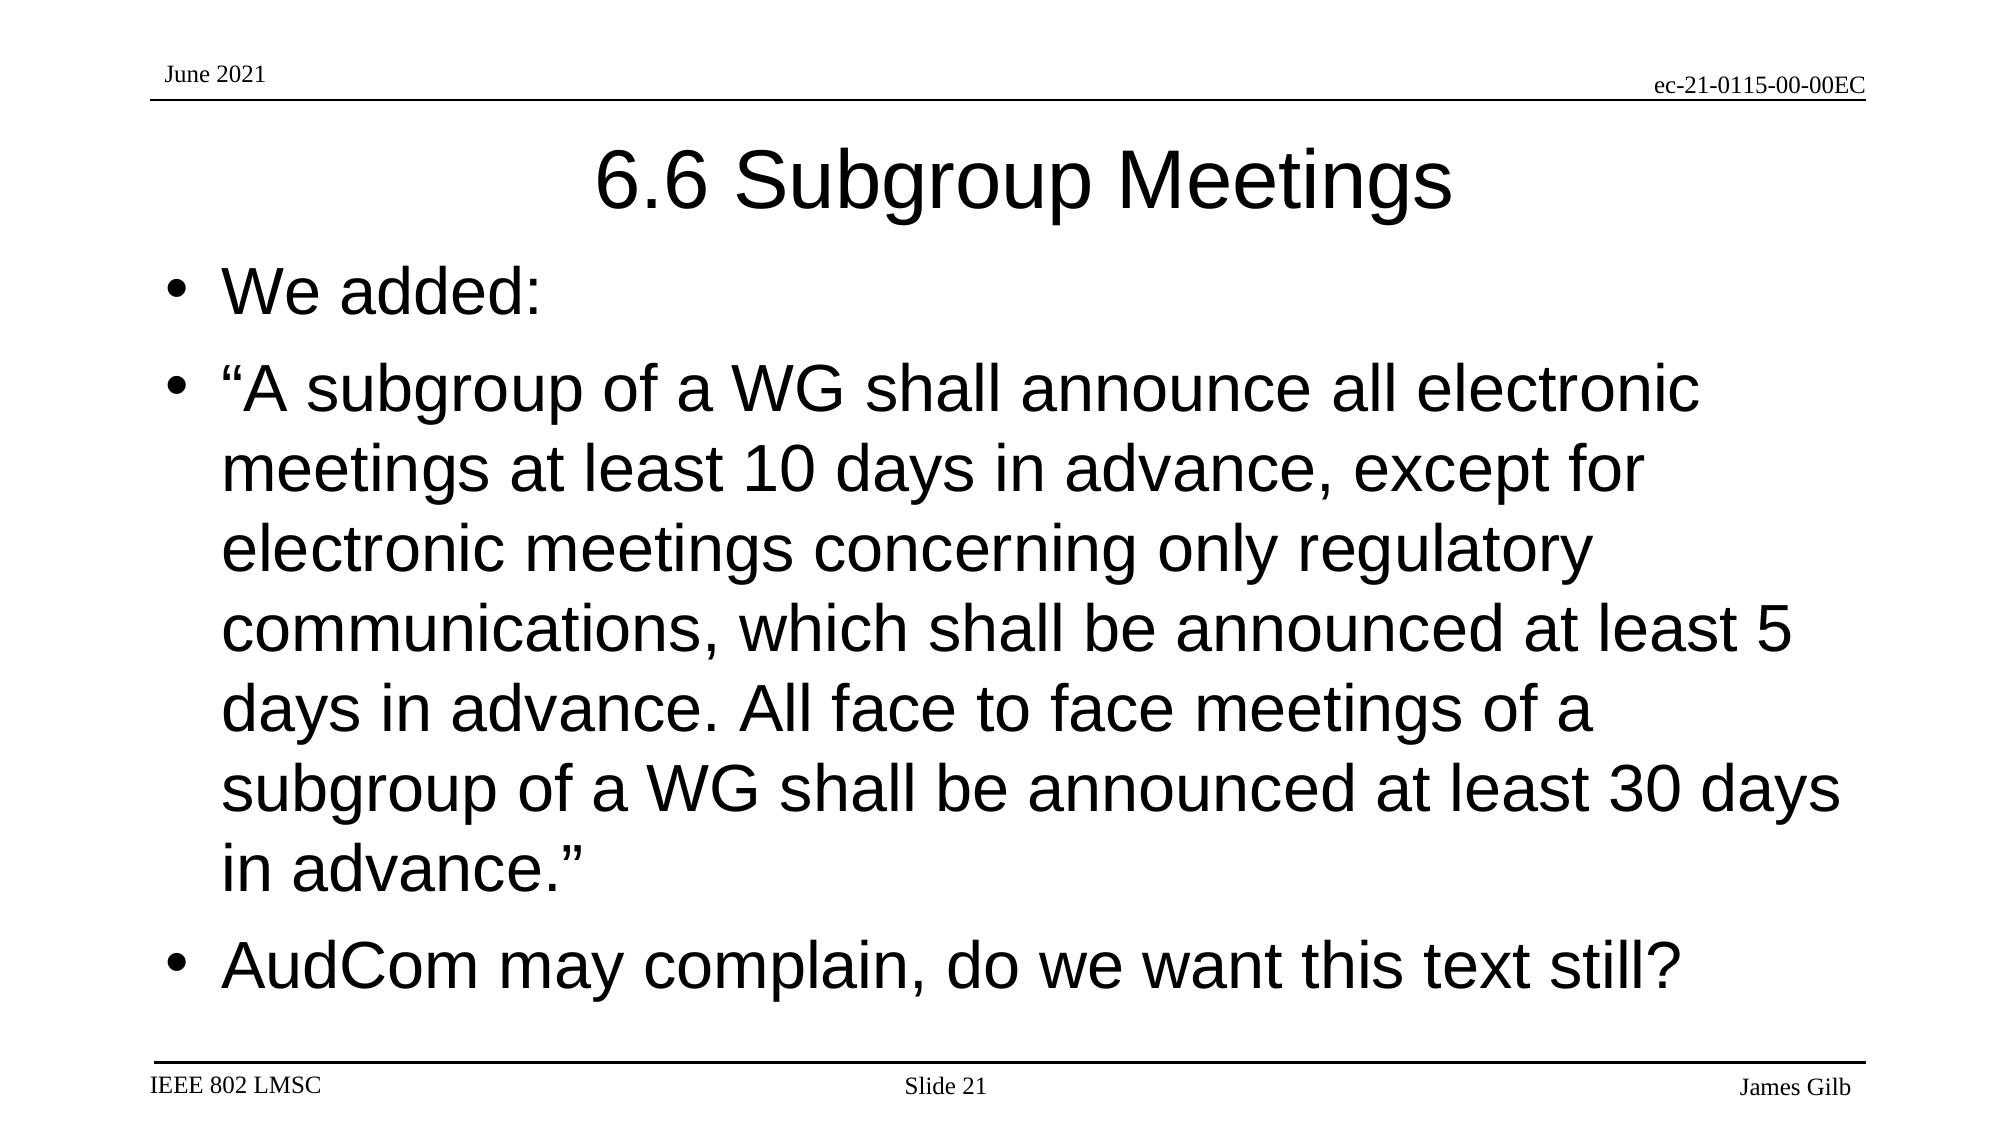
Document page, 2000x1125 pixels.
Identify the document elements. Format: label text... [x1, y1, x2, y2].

title 6.6 Subgroup Meetings [149, 112, 1900, 238]
list We added: “A subgroup of a WG shall announce all electronic meetings at least 10 days in advance, except for electronic meetings concerning only regulatory communications, which shall be announced at least 5 days in advance. All face to face meetings of a subgroup of a WG shall be announced at least 30 days in advance.” AudCom may complain, do we want this text still? [149, 239, 1900, 1051]
